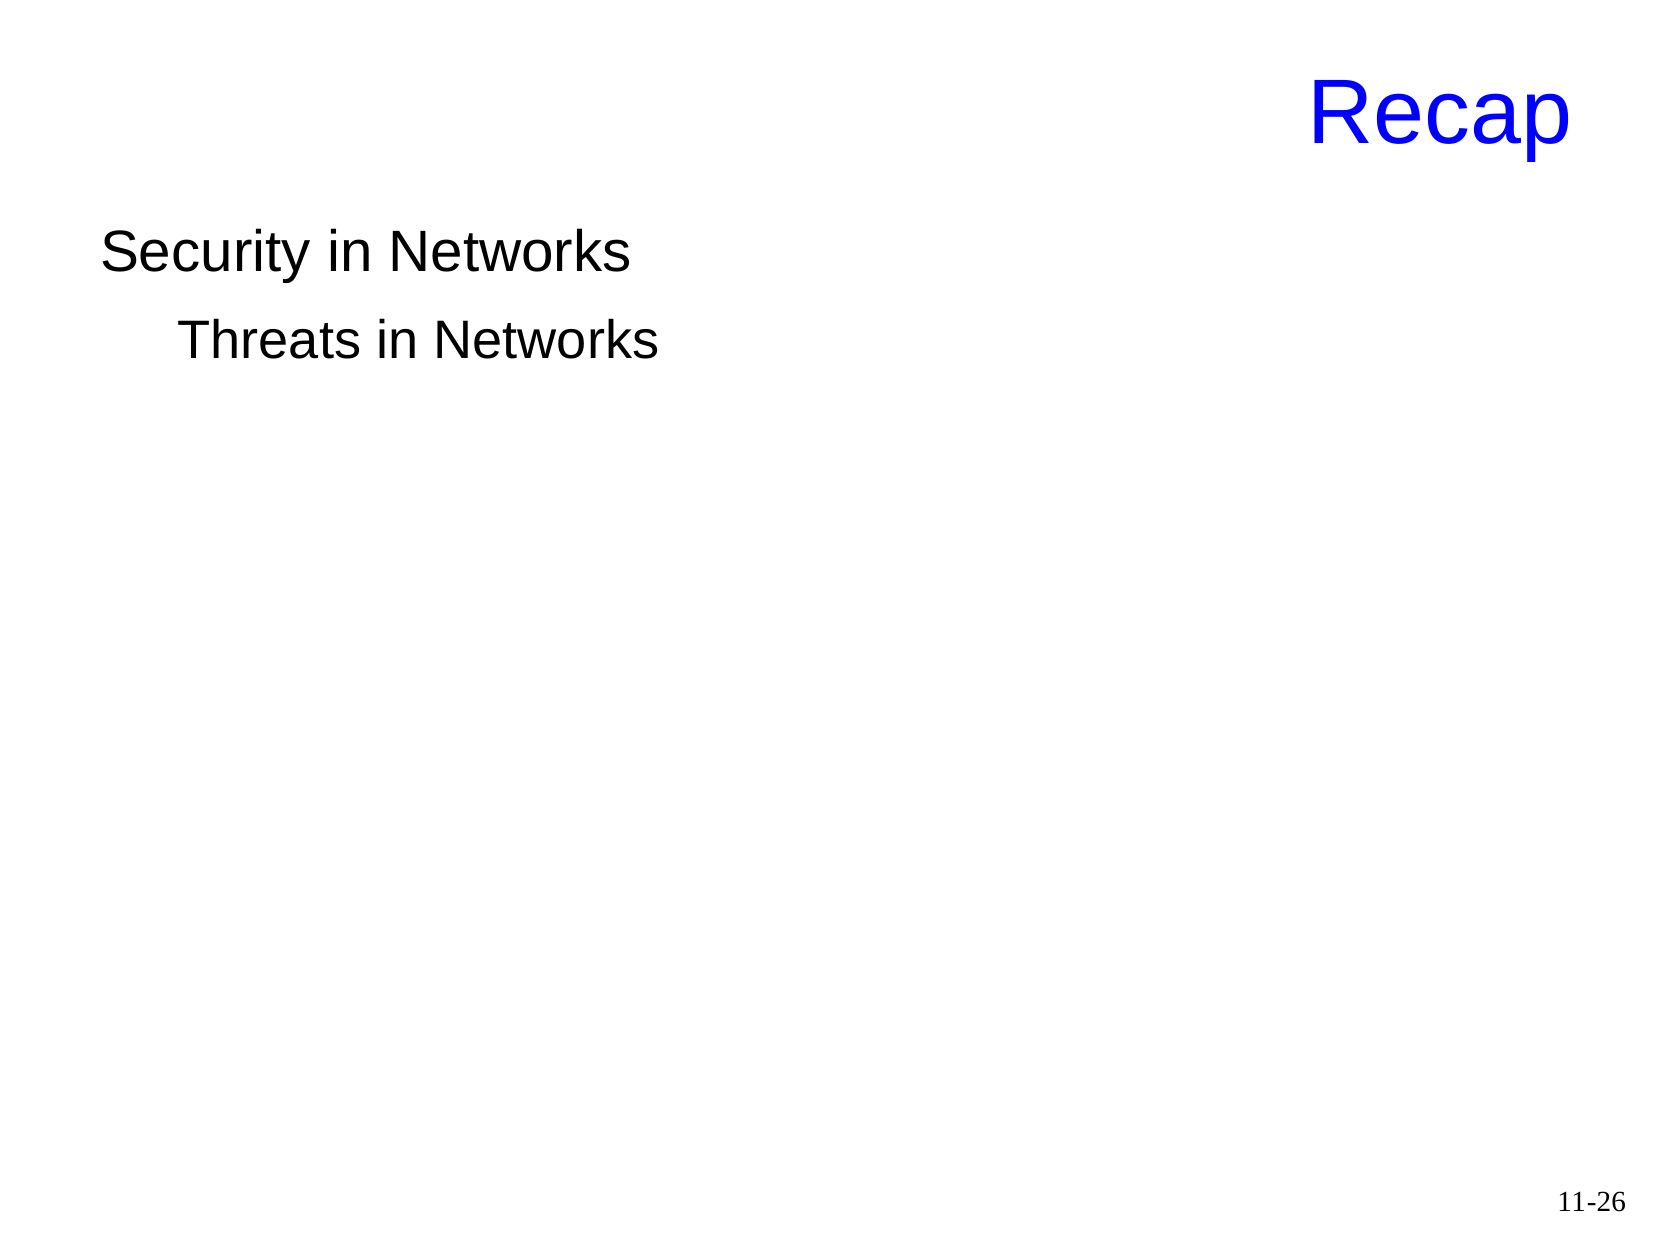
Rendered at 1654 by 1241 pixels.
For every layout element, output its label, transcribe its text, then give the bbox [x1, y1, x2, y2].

title Recap [84, 18, 1573, 211]
list Security in Networks Threats in Networks [82, 223, 1571, 1141]
